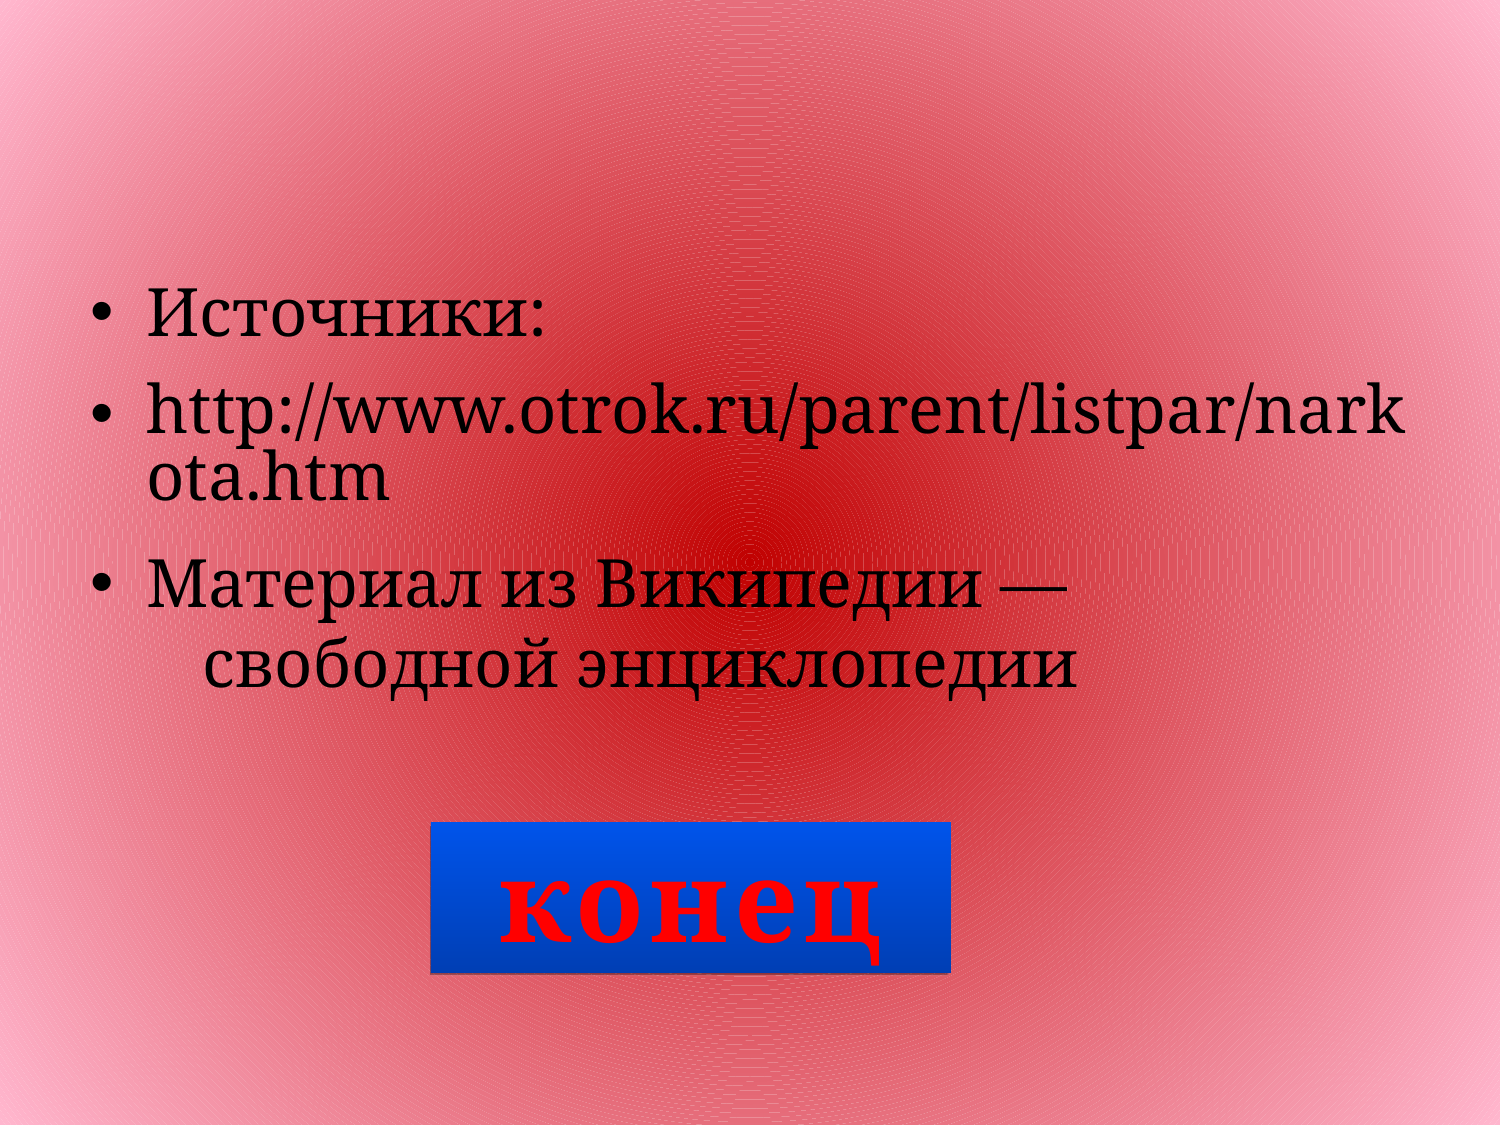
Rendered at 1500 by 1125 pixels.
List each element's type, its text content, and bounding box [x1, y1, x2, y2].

text_box конец [431, 822, 951, 972]
list Источники: http://www.otrok.ru/parent/listpar/narkota.htm Материал из Википедии — свободной энциклопедии [75, 262, 1426, 1005]
